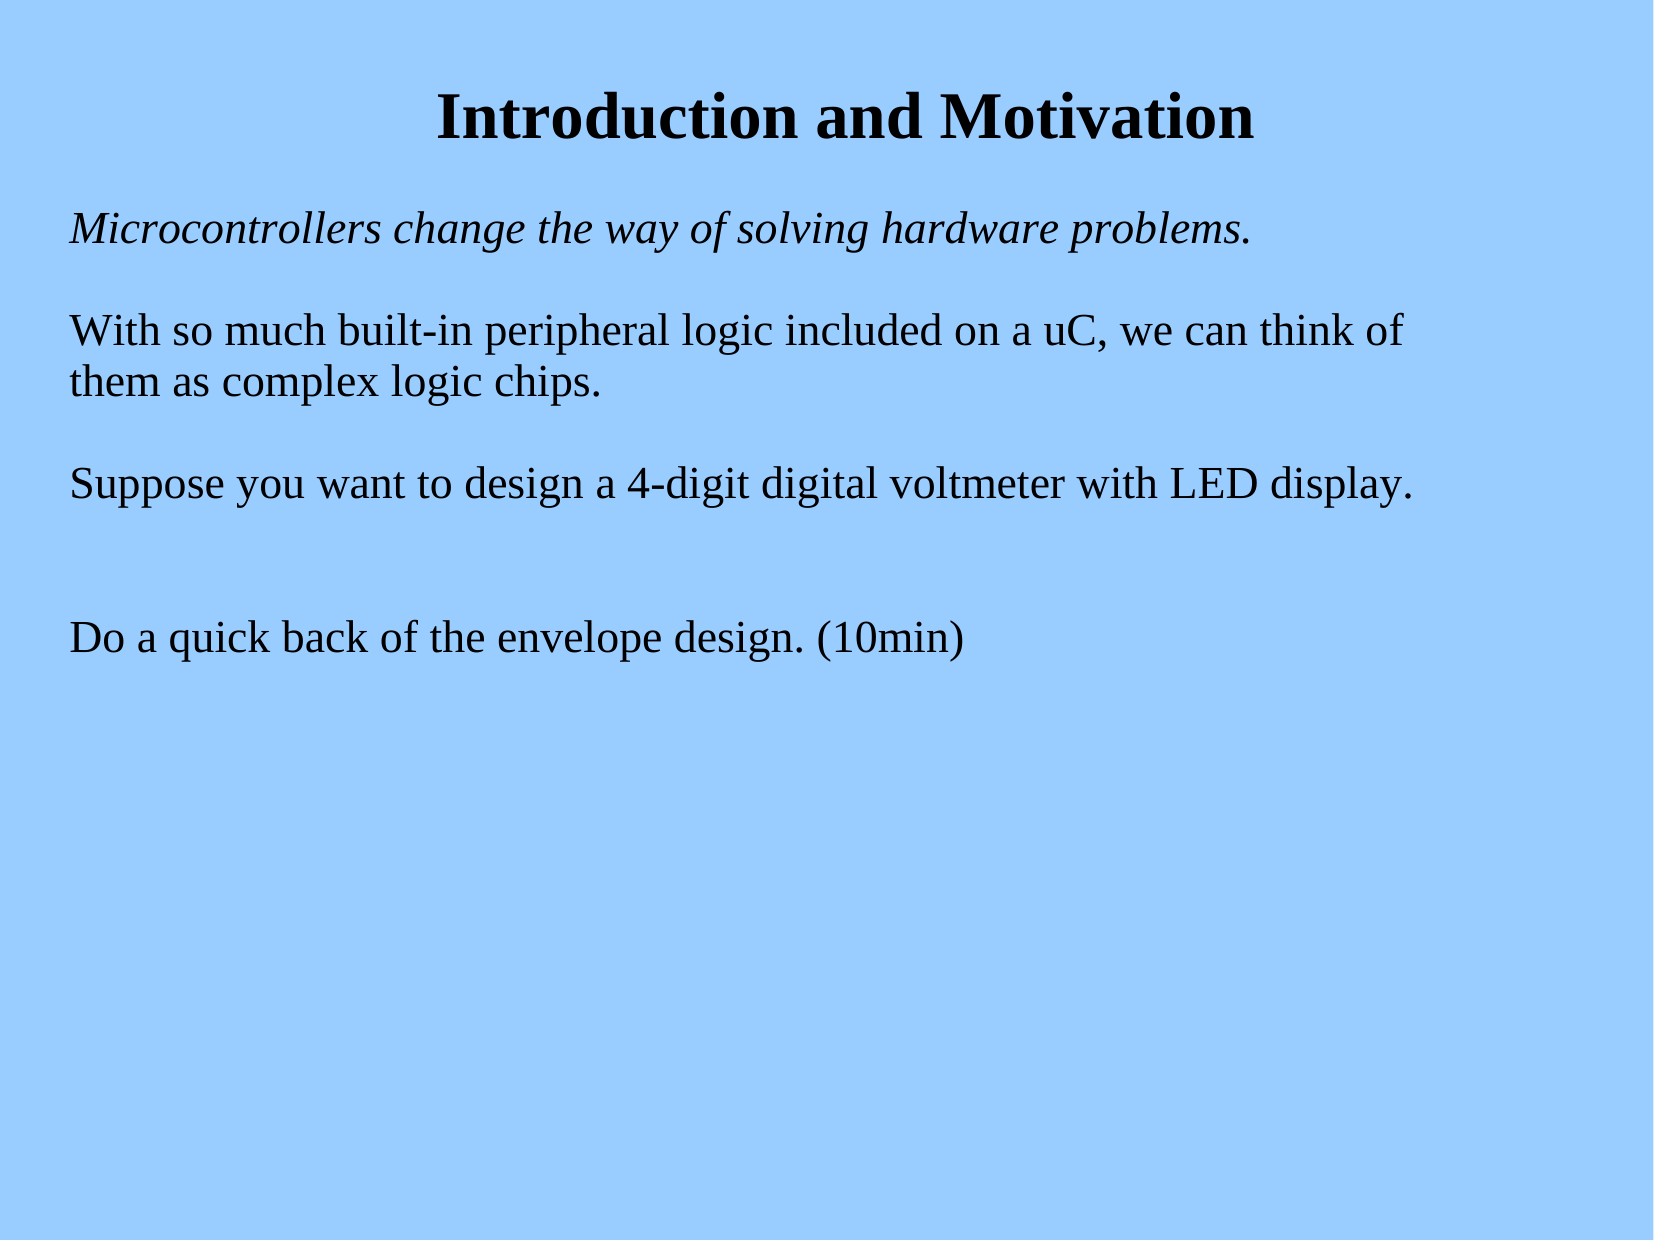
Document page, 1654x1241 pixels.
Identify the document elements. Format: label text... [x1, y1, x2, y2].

text_box Introduction and Motivation [153, 74, 1539, 149]
text_box Microcontrollers change the way of solving hardware problems. With so much built-in peripheral logic included on a uC, we can think of them as complex logic chips. Suppose you want to design a 4-digit digital voltmeter with LED display. Do a quick back of the envelope design. (10min) [69, 199, 1420, 999]
